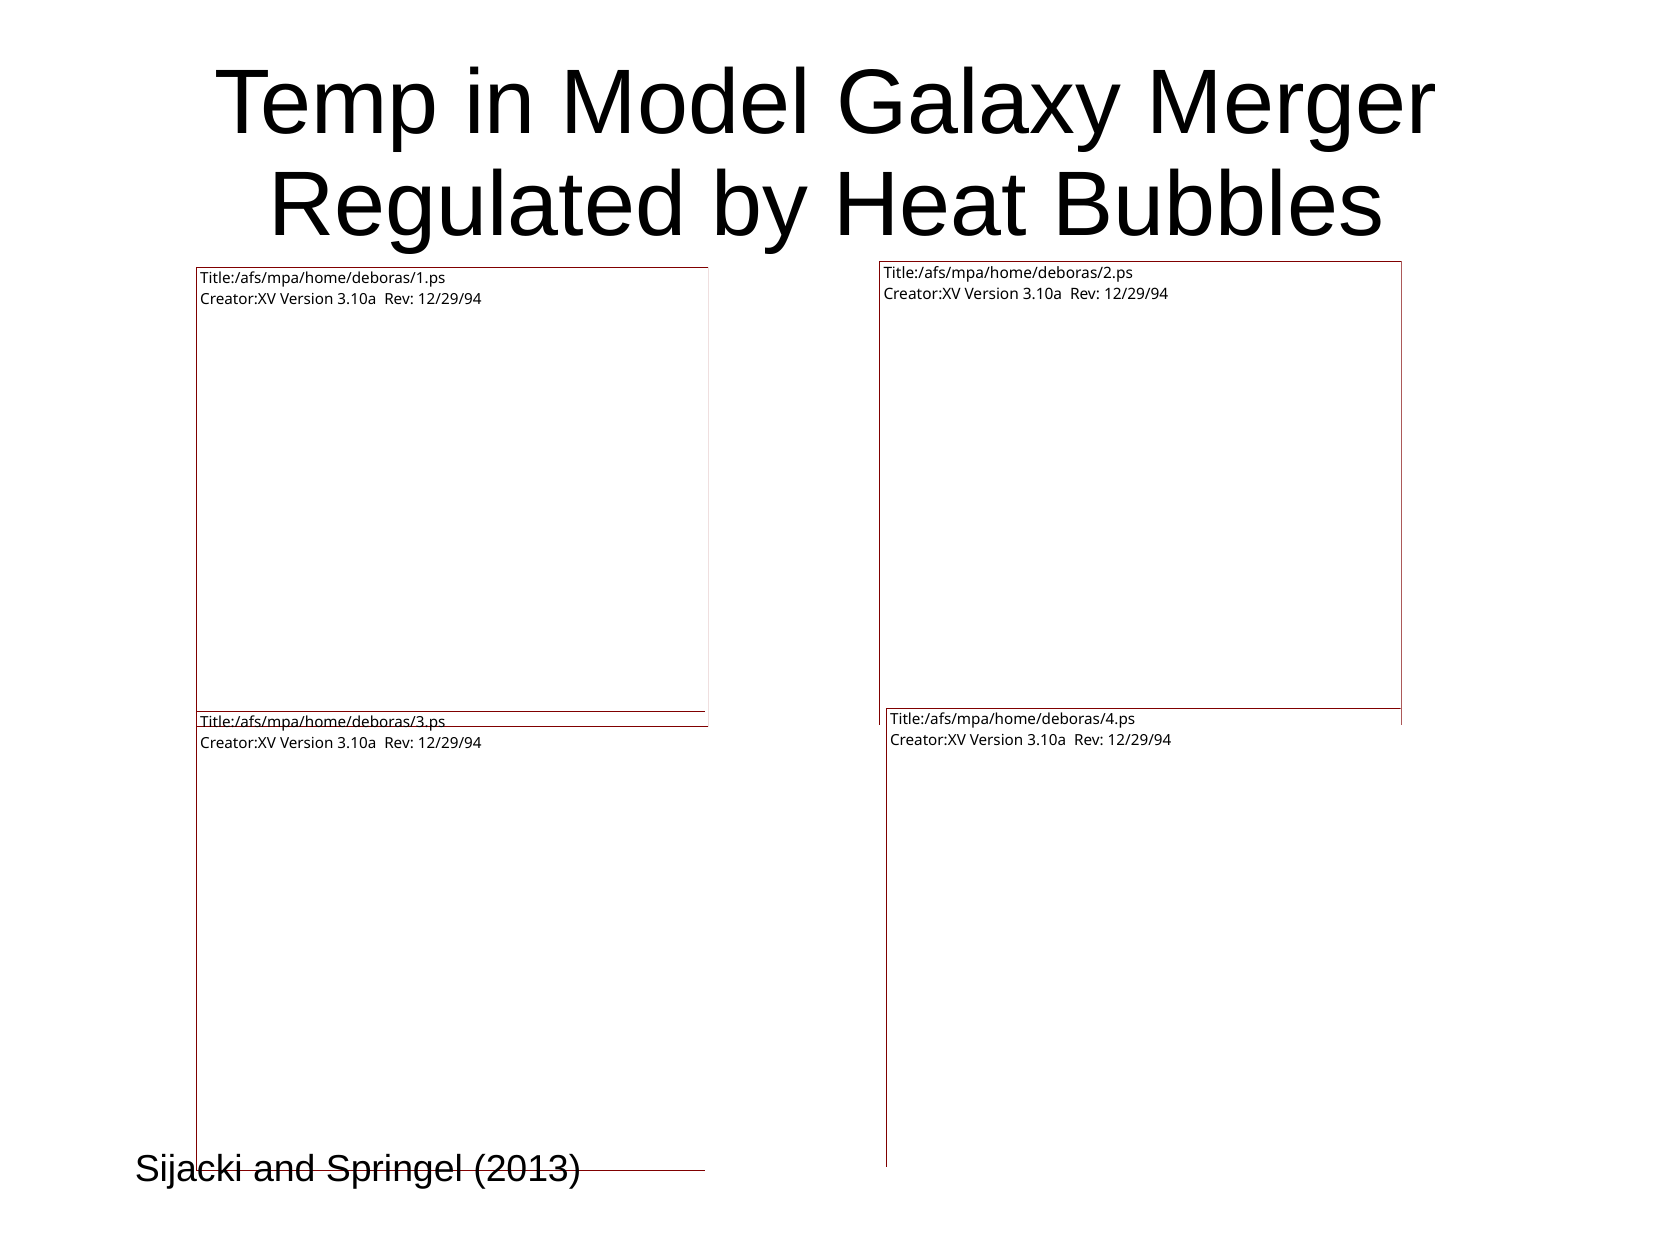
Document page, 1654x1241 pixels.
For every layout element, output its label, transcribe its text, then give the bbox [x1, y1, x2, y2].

text_box Sijacki and Springel (2013) [120, 1140, 597, 1239]
picture [195, 266, 709, 1171]
picture [878, 260, 1402, 1167]
title Temp in Model Galaxy Merger Regulated by Heat Bubbles [82, 49, 1571, 257]
